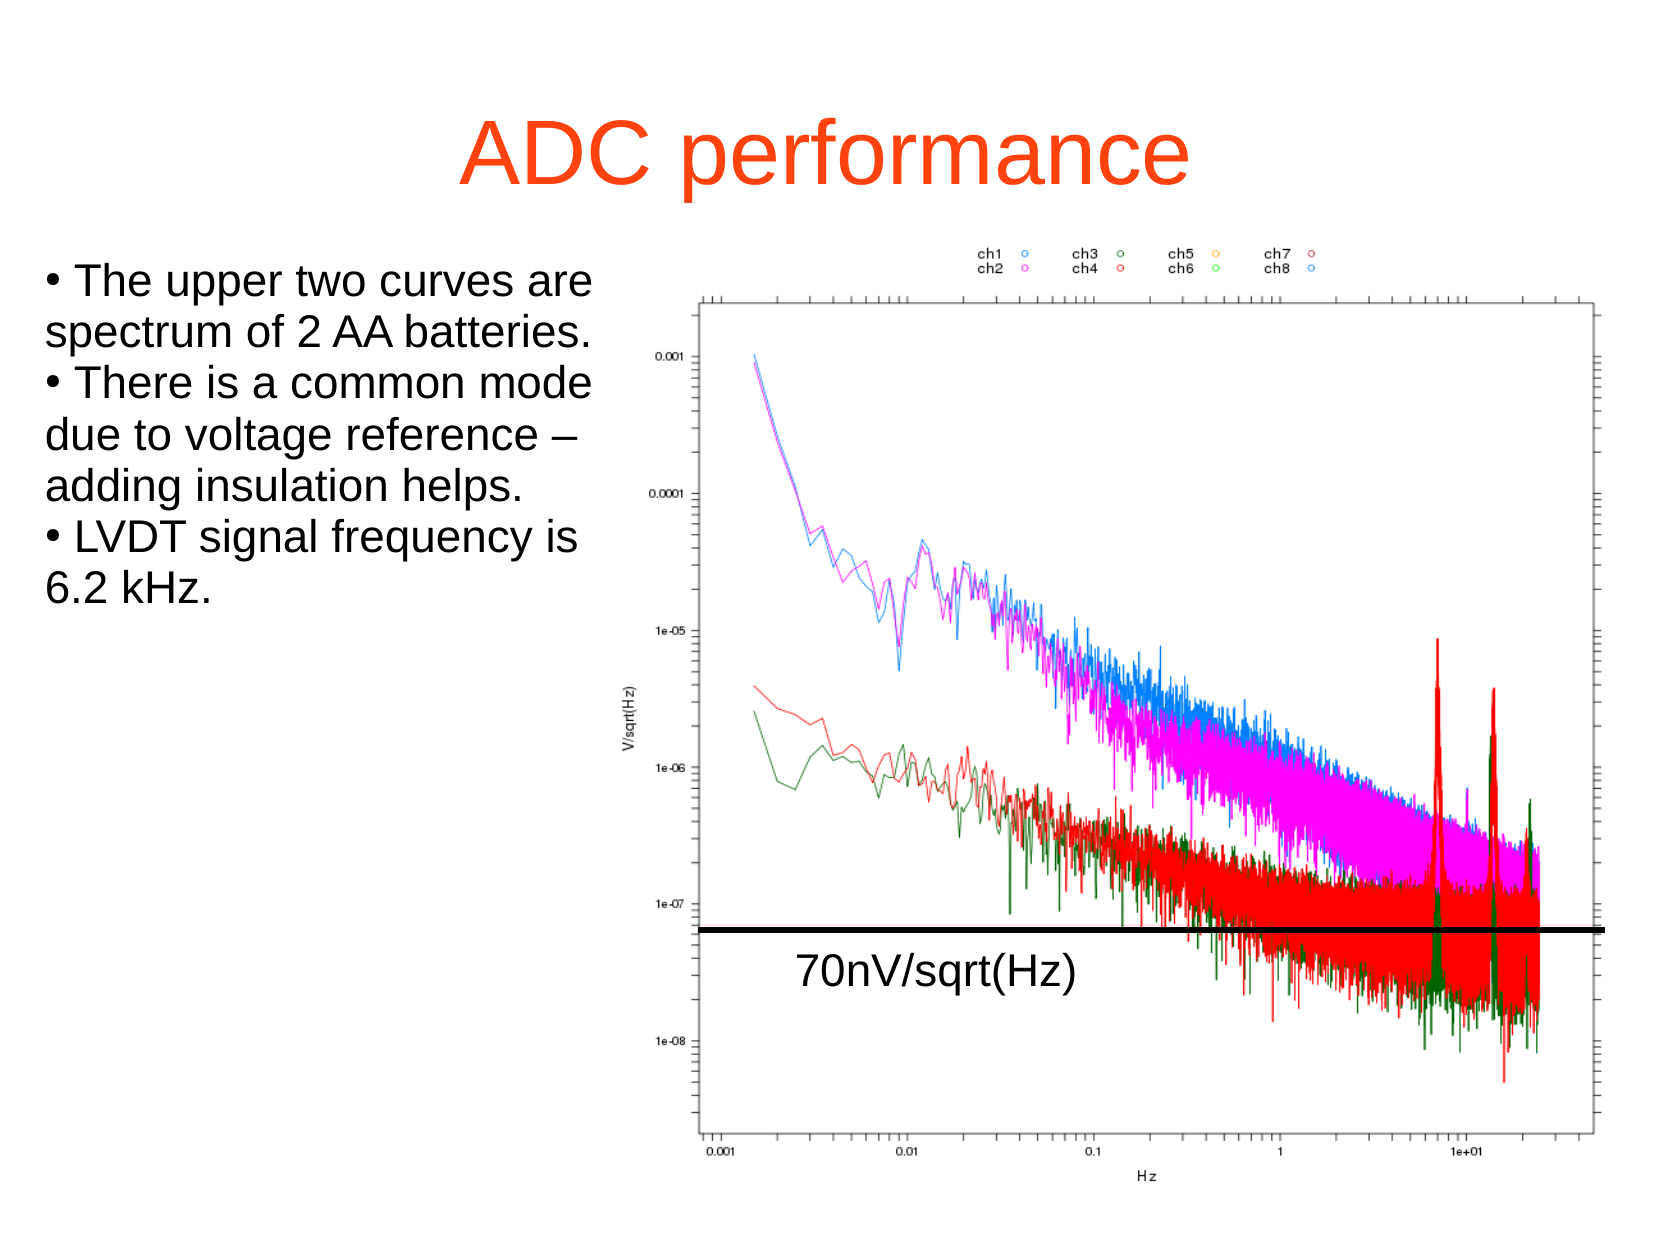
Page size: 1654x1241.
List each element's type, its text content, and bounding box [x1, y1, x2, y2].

text_box 70nV/sqrt(Hz) [780, 937, 1096, 1004]
title ADC performance [82, 56, 1571, 247]
text_box The upper two curves are spectrum of 2 AA batteries. There is a common mode due to voltage reference – adding insulation helps. LVDT signal frequency is 6.2 kHz. [30, 247, 623, 622]
picture [607, 232, 1631, 1203]
